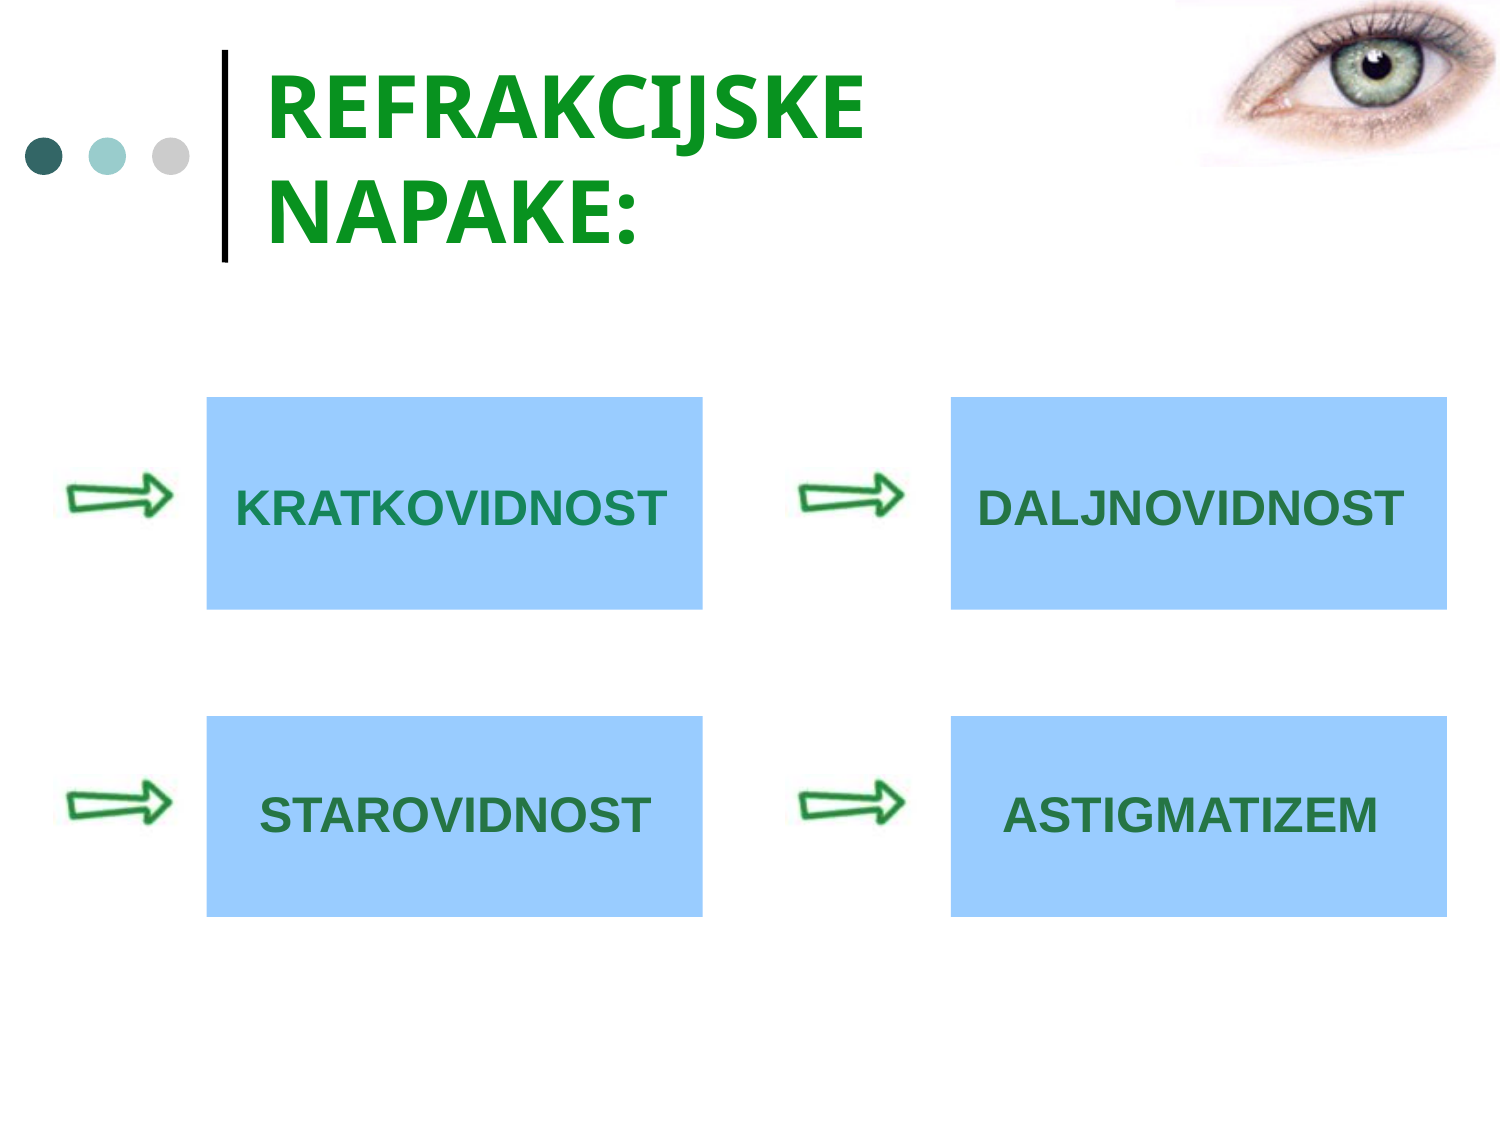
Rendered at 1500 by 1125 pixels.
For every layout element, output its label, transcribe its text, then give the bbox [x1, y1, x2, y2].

text_box STAROVIDNOST [244, 774, 668, 850]
title REFRAKCIJSKE NAPAKE: [249, 31, 1400, 282]
text_box [950, 716, 1447, 917]
text_box ASTIGMATIZEM [987, 774, 1395, 850]
text_box [206, 716, 703, 917]
picture [1175, 0, 1500, 167]
picture [53, 467, 185, 531]
text_box [950, 397, 1447, 610]
text_box [206, 397, 703, 610]
picture [785, 774, 917, 838]
text_box DALJNOVIDNOST [963, 467, 1420, 543]
text_box KRATKOVIDNOST [220, 467, 683, 543]
picture [53, 774, 184, 838]
picture [785, 467, 916, 530]
